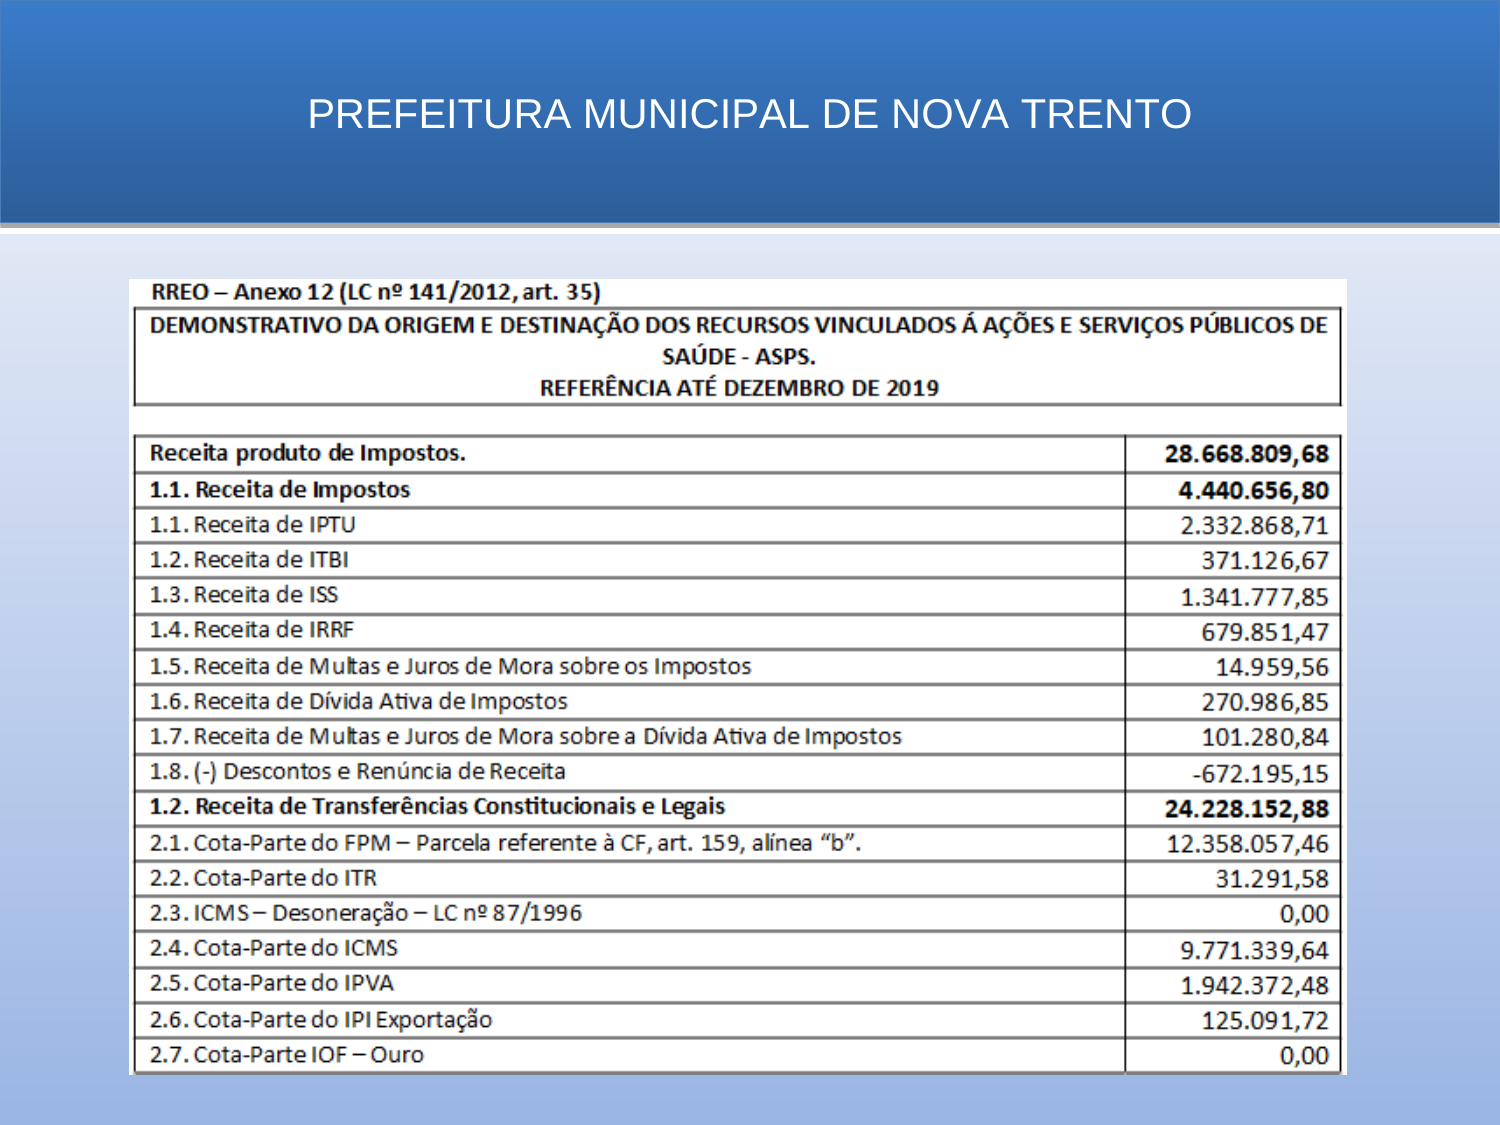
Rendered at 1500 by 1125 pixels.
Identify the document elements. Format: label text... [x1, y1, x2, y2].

subtitle [0, 234, 1500, 1125]
picture [129, 279, 1347, 1075]
title PREFEITURA MUNICIPAL DE NOVA TRENTO [0, 0, 1500, 223]
